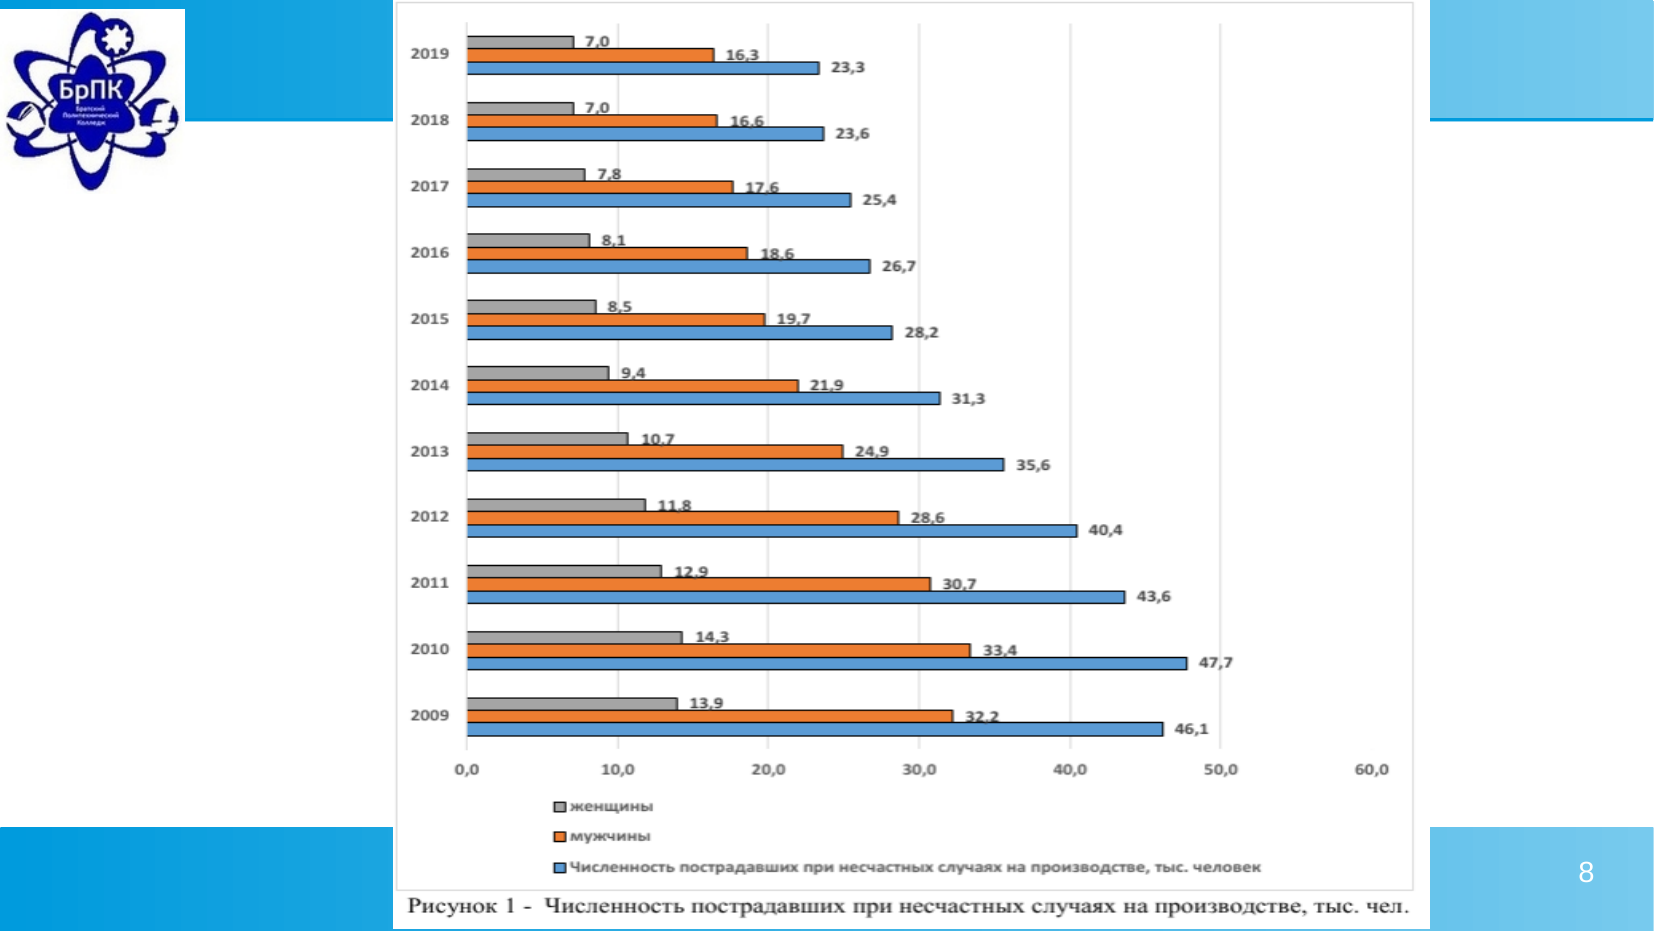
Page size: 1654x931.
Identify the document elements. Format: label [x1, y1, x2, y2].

picture [393, 0, 1430, 929]
picture [0, 10, 185, 194]
